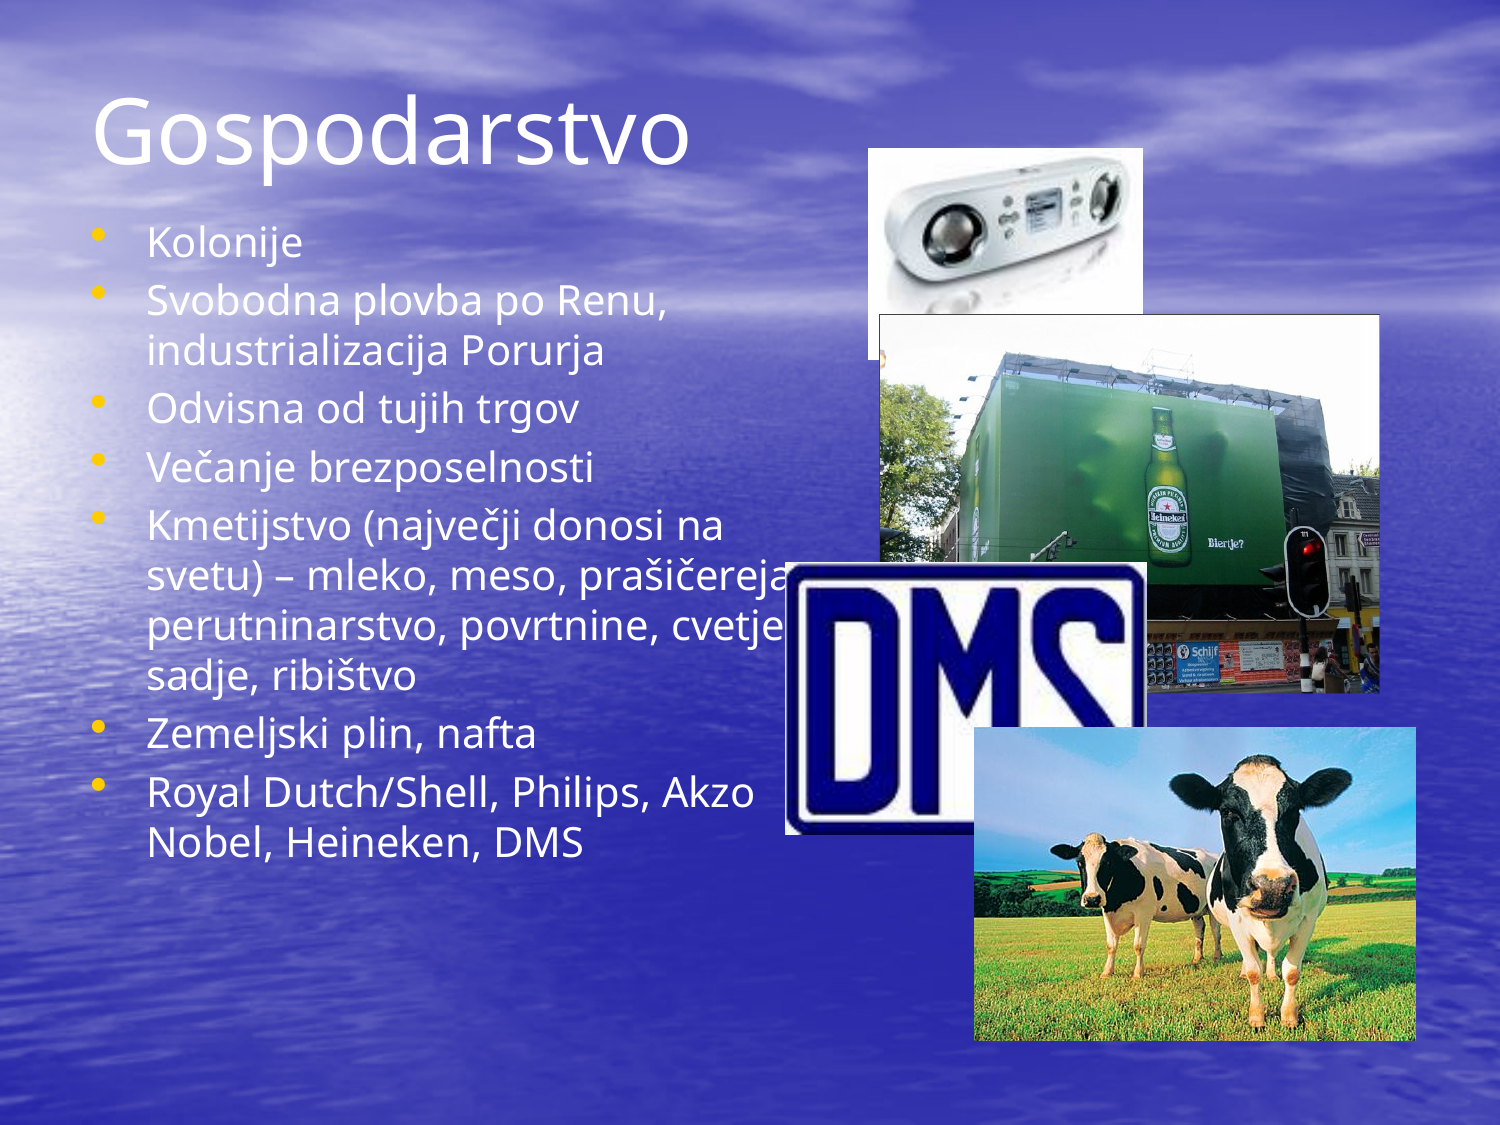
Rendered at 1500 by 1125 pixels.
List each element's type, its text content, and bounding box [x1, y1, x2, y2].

list Kolonije Svobodna plovba po Renu, industrializacija Porurja Odvisna od tujih trgov Večanje brezposelnosti Kmetijstvo (največji donosi na svetu) – mleko, meso, prašičereja, perutninarstvo, povrtnine, cvetje, sadje, ribištvo Zemeljski plin, nafta Royal Dutch/Shell, Philips, Akzo Nobel, Heineken, DMS [75, 208, 869, 988]
picture [0, 0, 1500, 1125]
title Gospodarstvo [75, 47, 727, 208]
